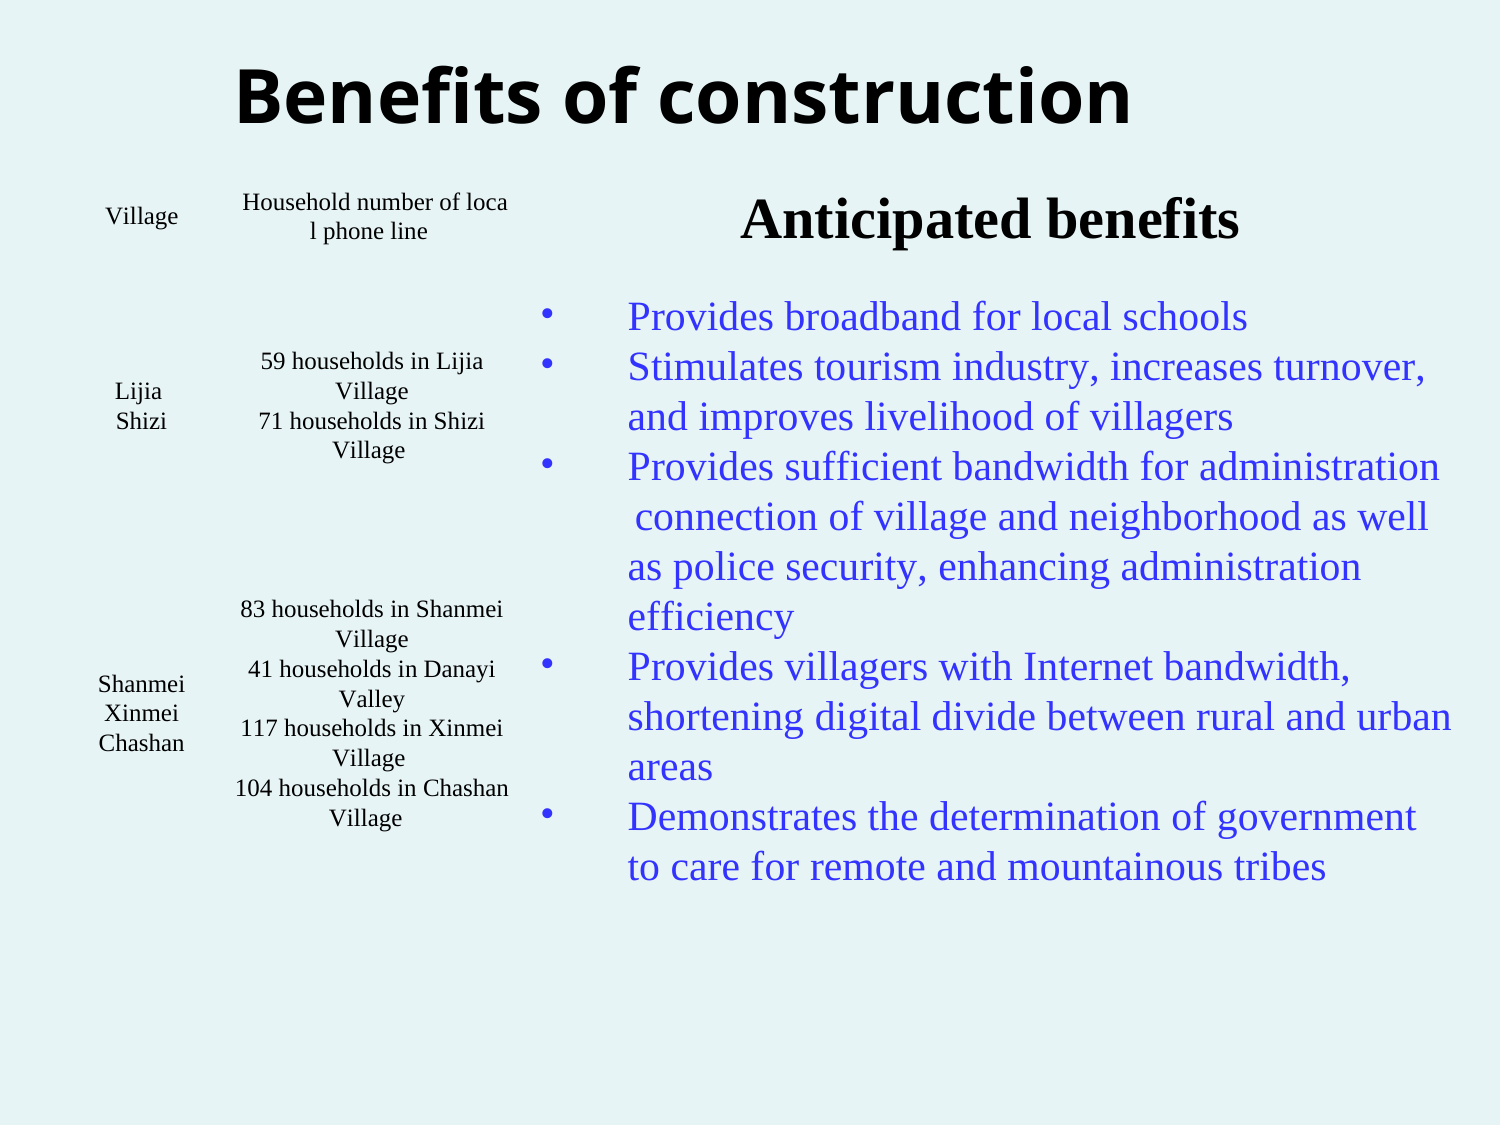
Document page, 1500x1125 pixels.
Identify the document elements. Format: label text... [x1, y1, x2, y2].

table_cell Shanmei Xinmei Chashan [65, 527, 219, 897]
table_header Household number of local phone line [219, 149, 526, 281]
table_cell Lijia Shizi [65, 281, 219, 527]
title Benefits of construction [218, 0, 1294, 149]
table_cell Provides broadband for local schools Stimulates tourism industry, increases turnover, and improves livelihood of villagers Provides sufficient bandwidth for administration connection of village and neighborhood as well as police security, enhancing administration efficiency Provides villagers with Internet bandwidth, shortening digital divide between rural and urban areas Demonstrates the determination of government to care for remote and mountainous tribes [526, 281, 1471, 897]
table_cell 59 households in Lijia Village 71 households in Shizi Village [219, 281, 526, 527]
table_header Village [65, 149, 219, 281]
table_cell 83 households in Shanmei Village 41 households in Danayi Valley 117 households in Xinmei Village 104 households in Chashan Village [219, 527, 526, 897]
table_header Anticipated benefits [526, 149, 1471, 281]
